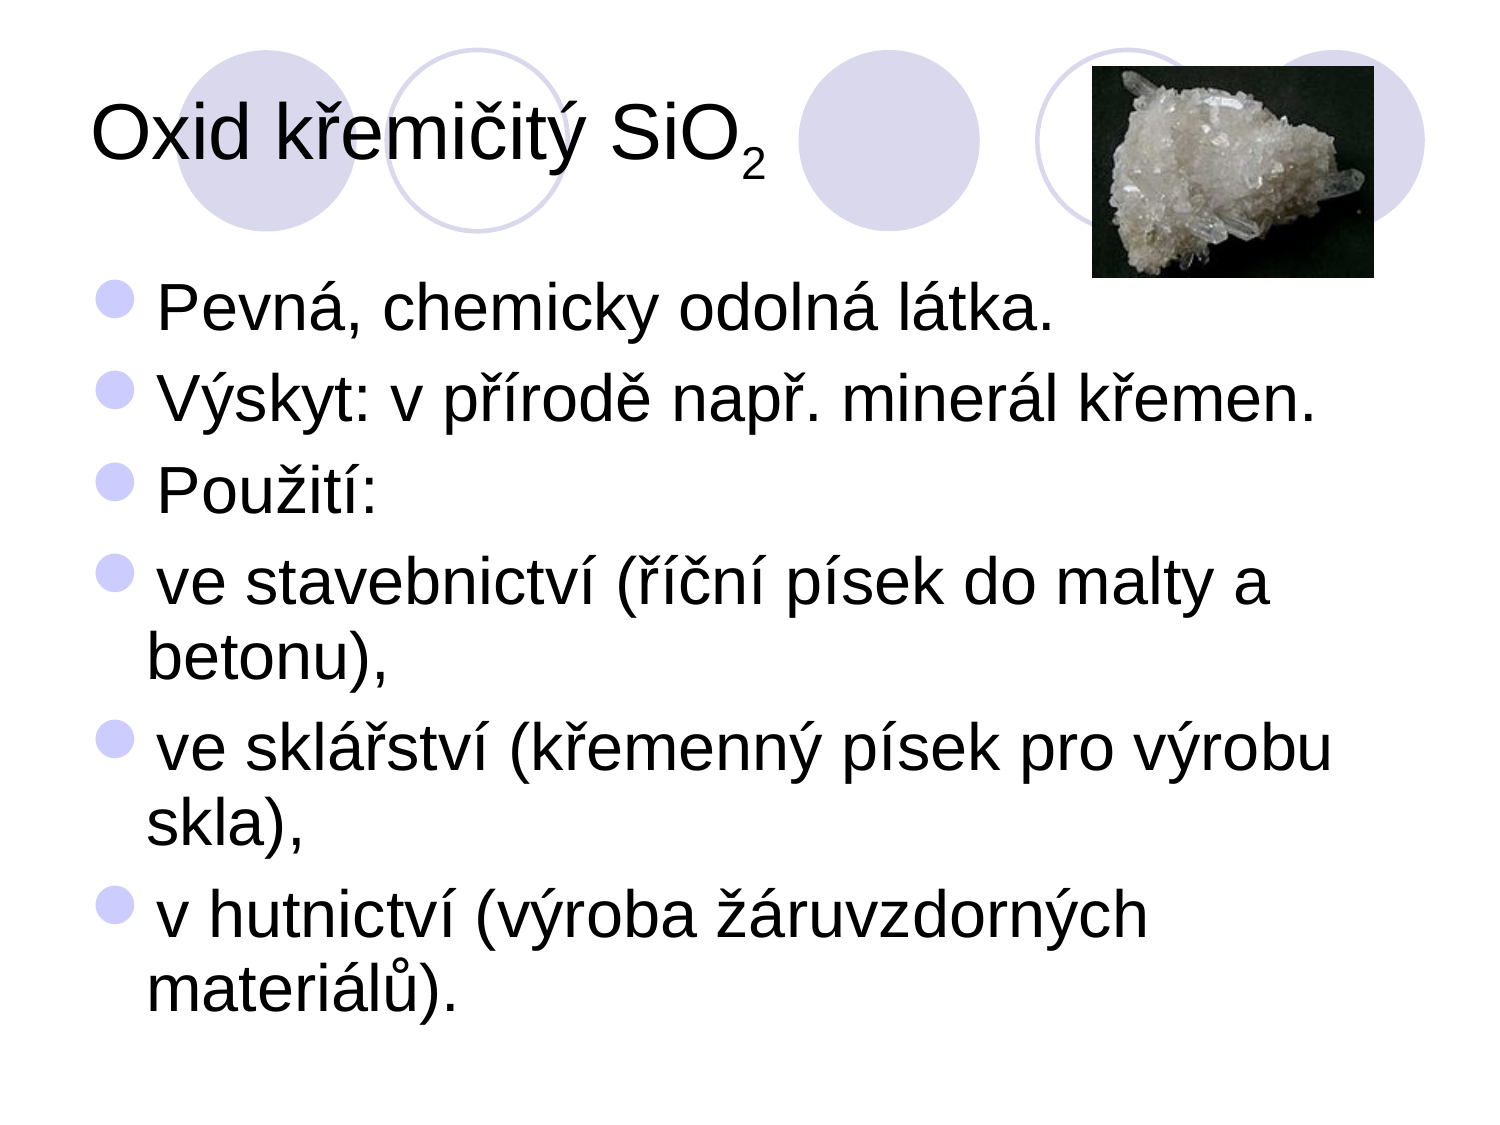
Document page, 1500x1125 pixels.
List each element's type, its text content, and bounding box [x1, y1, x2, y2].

title Oxid křemičitý SiO2 [75, 45, 1426, 233]
list Pevná, chemicky odolná látka. Výskyt: v přírodě např. minerál křemen. Použití: ve stavebnictví (říční písek do malty a betonu), ve sklářství (křemenný písek pro výrobu skla), v hutnictví (výroba žáruvzdorných materiálů). [75, 262, 1426, 1081]
picture [1092, 66, 1374, 278]
